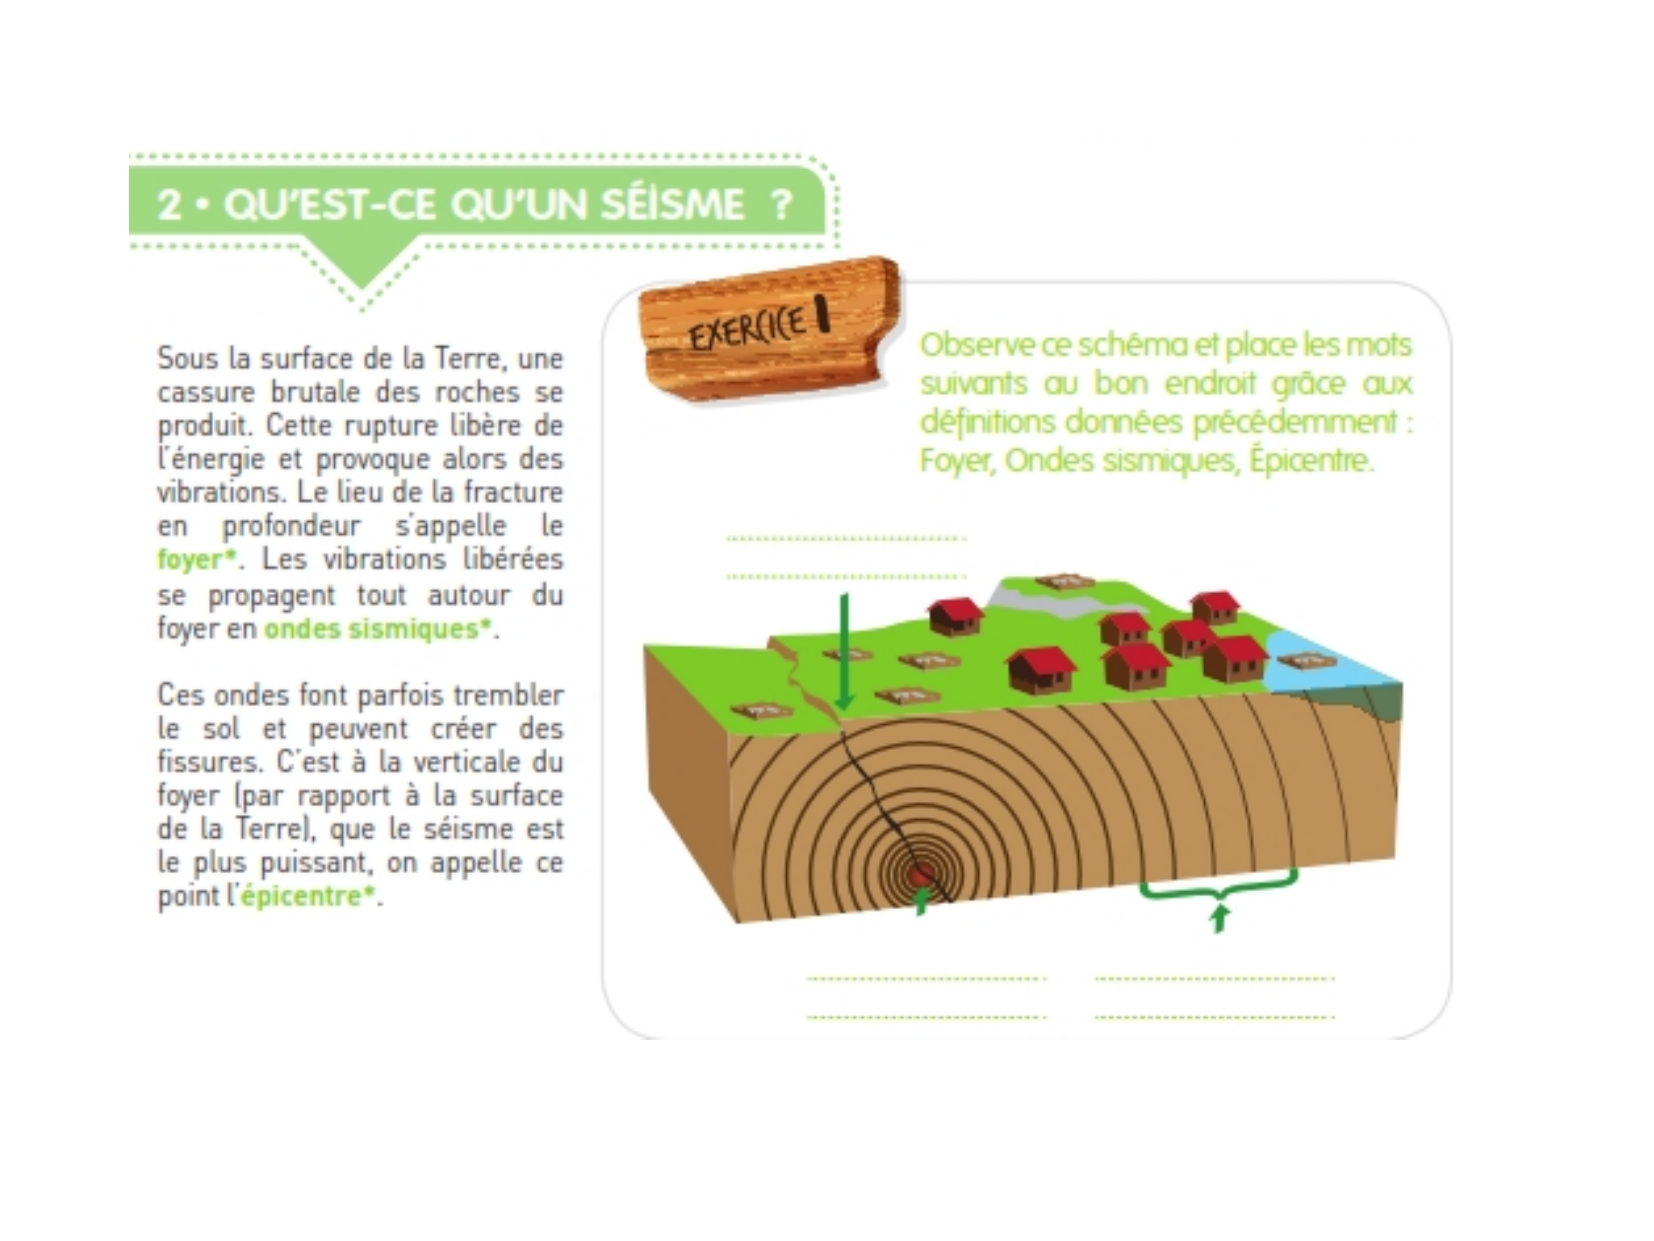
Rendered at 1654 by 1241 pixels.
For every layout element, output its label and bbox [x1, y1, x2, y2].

picture [129, 133, 1501, 1040]
